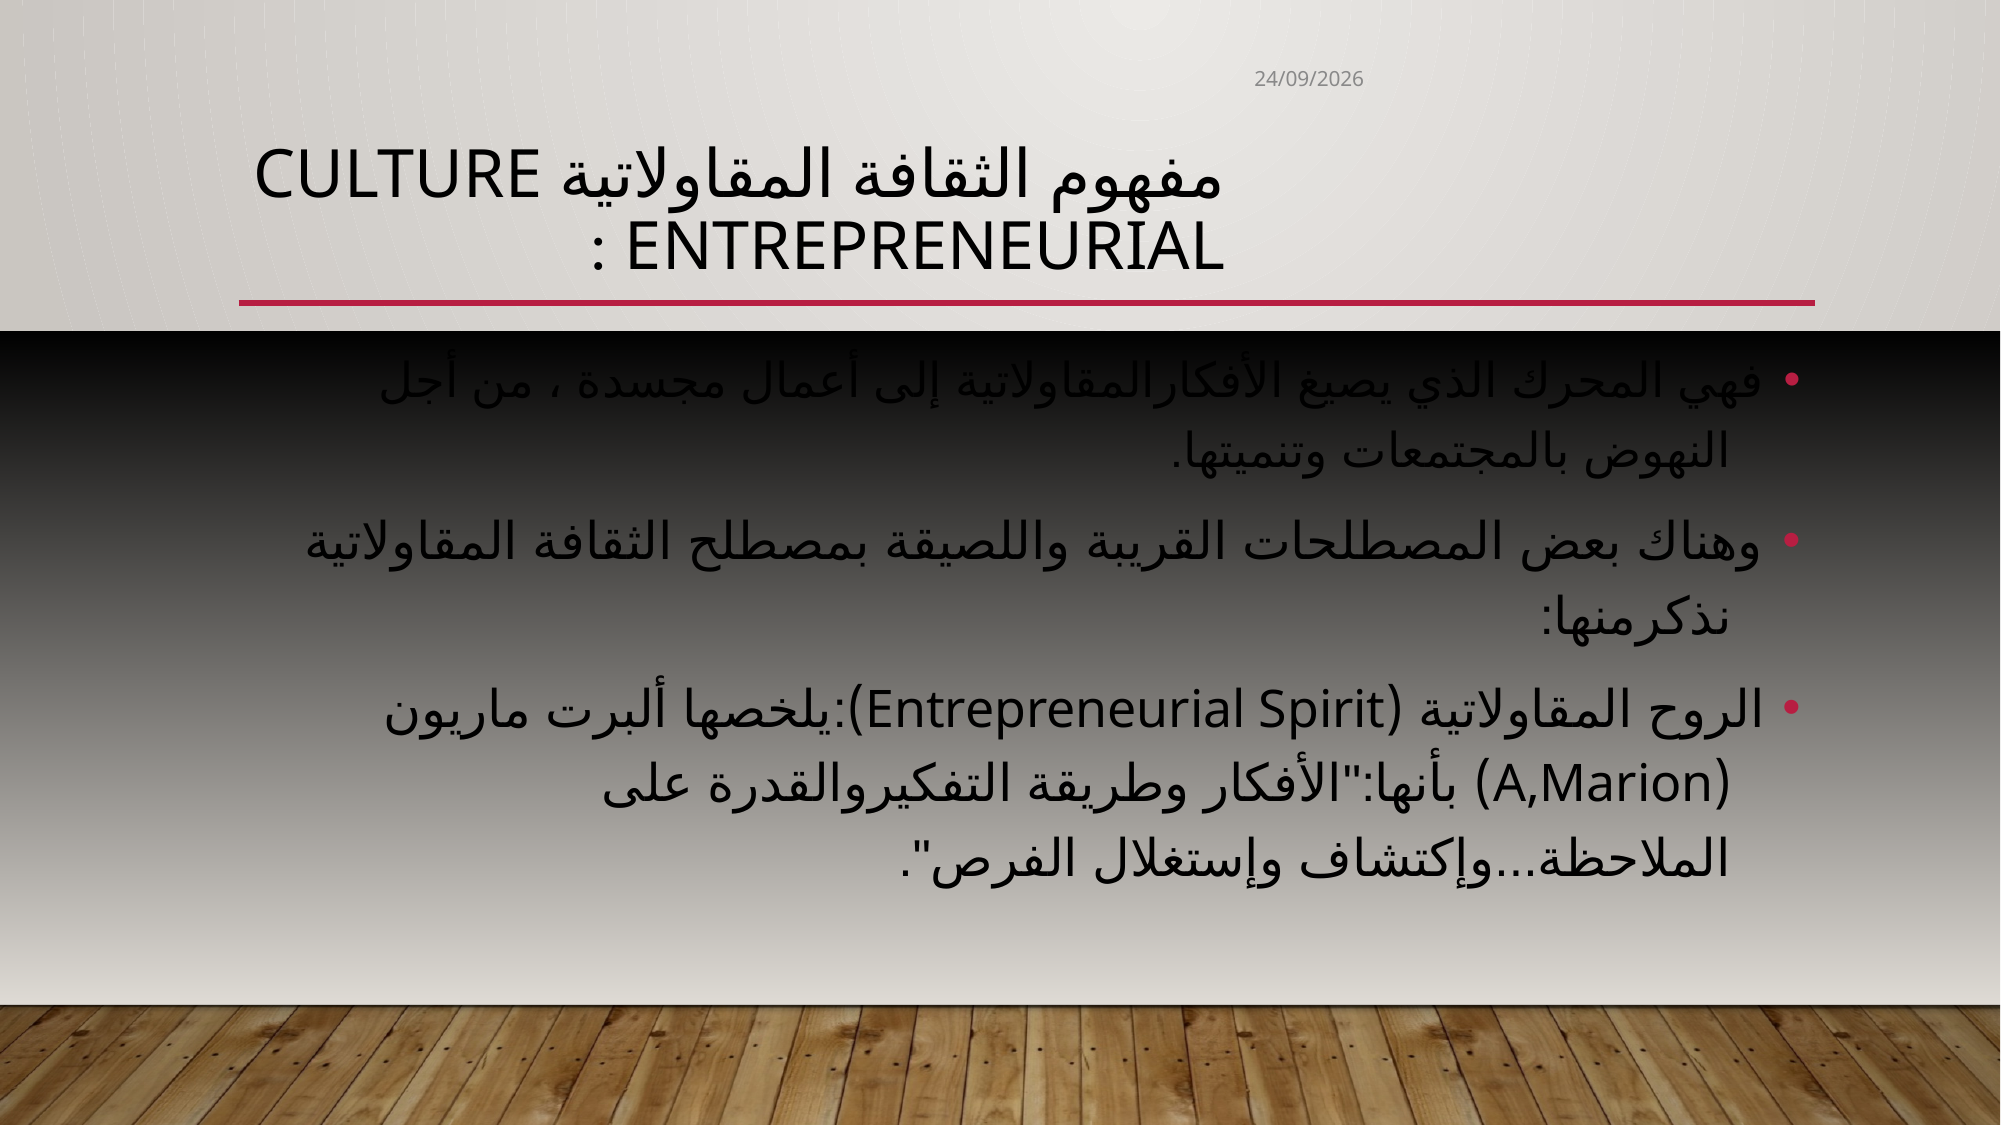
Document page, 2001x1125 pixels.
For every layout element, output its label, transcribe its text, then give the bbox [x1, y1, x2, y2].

title مفهوم الثقافة المقاولاتية Culture Entrepreneurial : [238, 131, 1814, 305]
text_box 19/02/2020 [1239, 54, 1814, 105]
list فهي المحرك الذي يصيغ الأفكارالمقاولاتية إلى أعمال مجسدة ، من أجل النهوض بالمجتمعات وتنميتها. وهناك بعض المصطلحات القريبة واللصيقة بمصطلح الثقافة المقاولاتية نذكرمنها: الروح المقاولاتية (Entrepreneurial Spirit):يلخصها ألبرت ماريون (A,Marion) بأنها:"الأفكار وطريقة التفكيروالقدرة على الملاحظة...وإكتشاف وإستغلال الفرص". [238, 330, 1814, 897]
